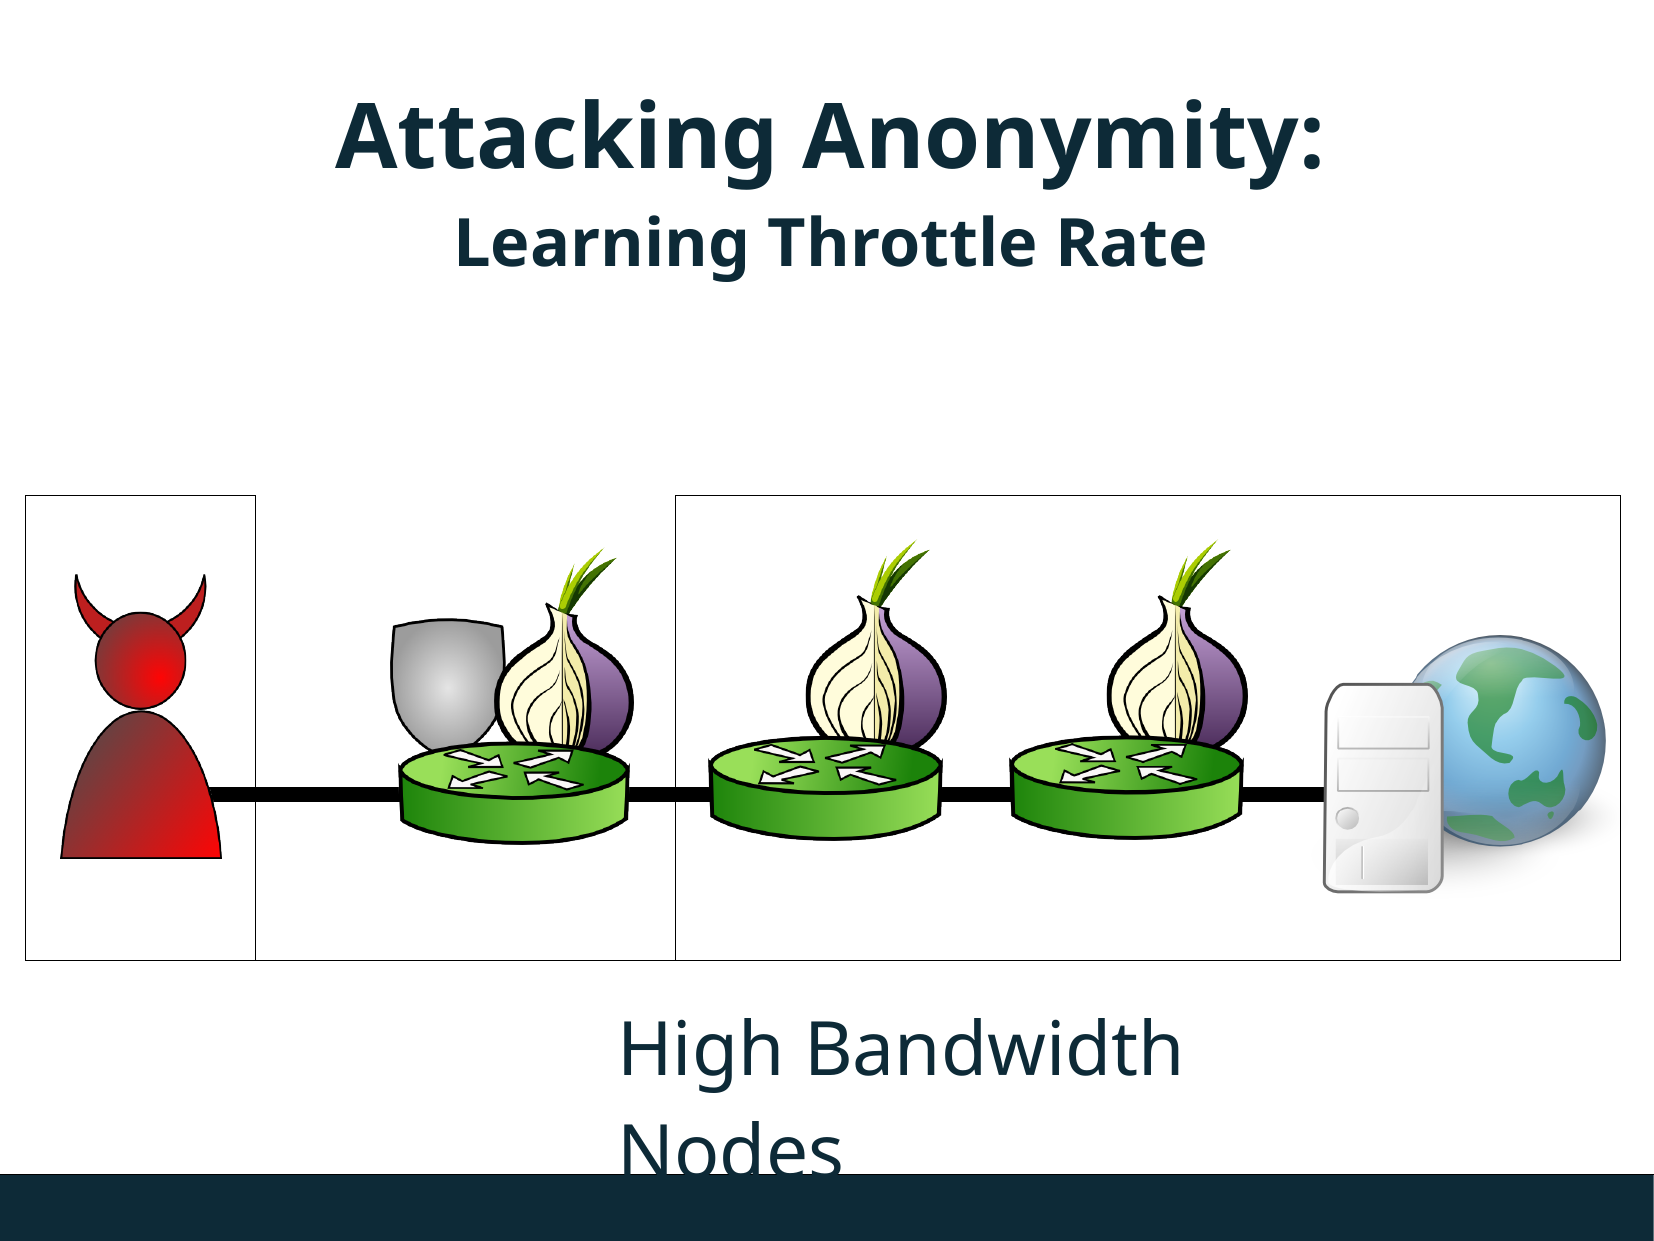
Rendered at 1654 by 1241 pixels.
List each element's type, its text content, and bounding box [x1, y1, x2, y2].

picture [1001, 539, 1248, 841]
picture [1310, 635, 1620, 900]
picture [700, 539, 947, 841]
picture [60, 573, 222, 859]
text_box High Bandwidth Nodes [602, 988, 1383, 1089]
title Attacking Anonymity: Learning Throttle Rate [86, 74, 1575, 282]
picture [390, 547, 634, 845]
picture [1621, 635, 1629, 900]
